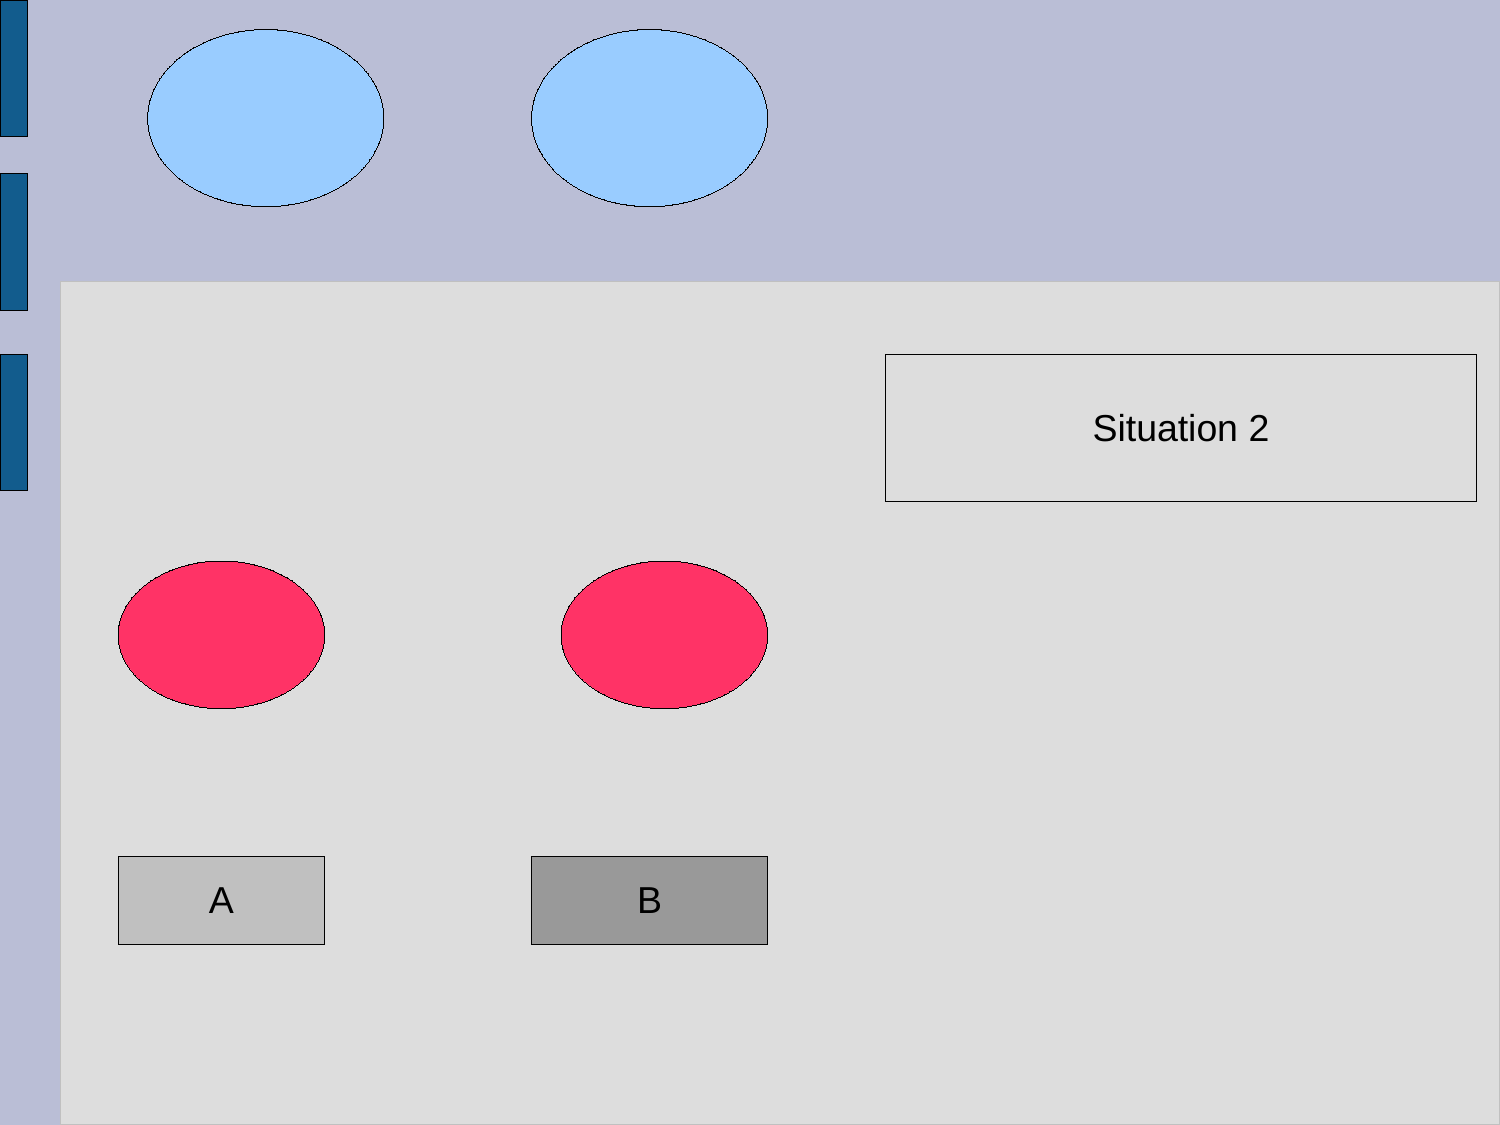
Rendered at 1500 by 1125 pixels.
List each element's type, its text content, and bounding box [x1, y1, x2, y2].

text_box [118, 561, 325, 709]
text_box A [118, 856, 325, 945]
text_box B [531, 856, 768, 945]
text_box [147, 29, 384, 207]
text_box [561, 561, 768, 709]
text_box Situation 2 [885, 354, 1477, 502]
text_box [531, 29, 768, 207]
